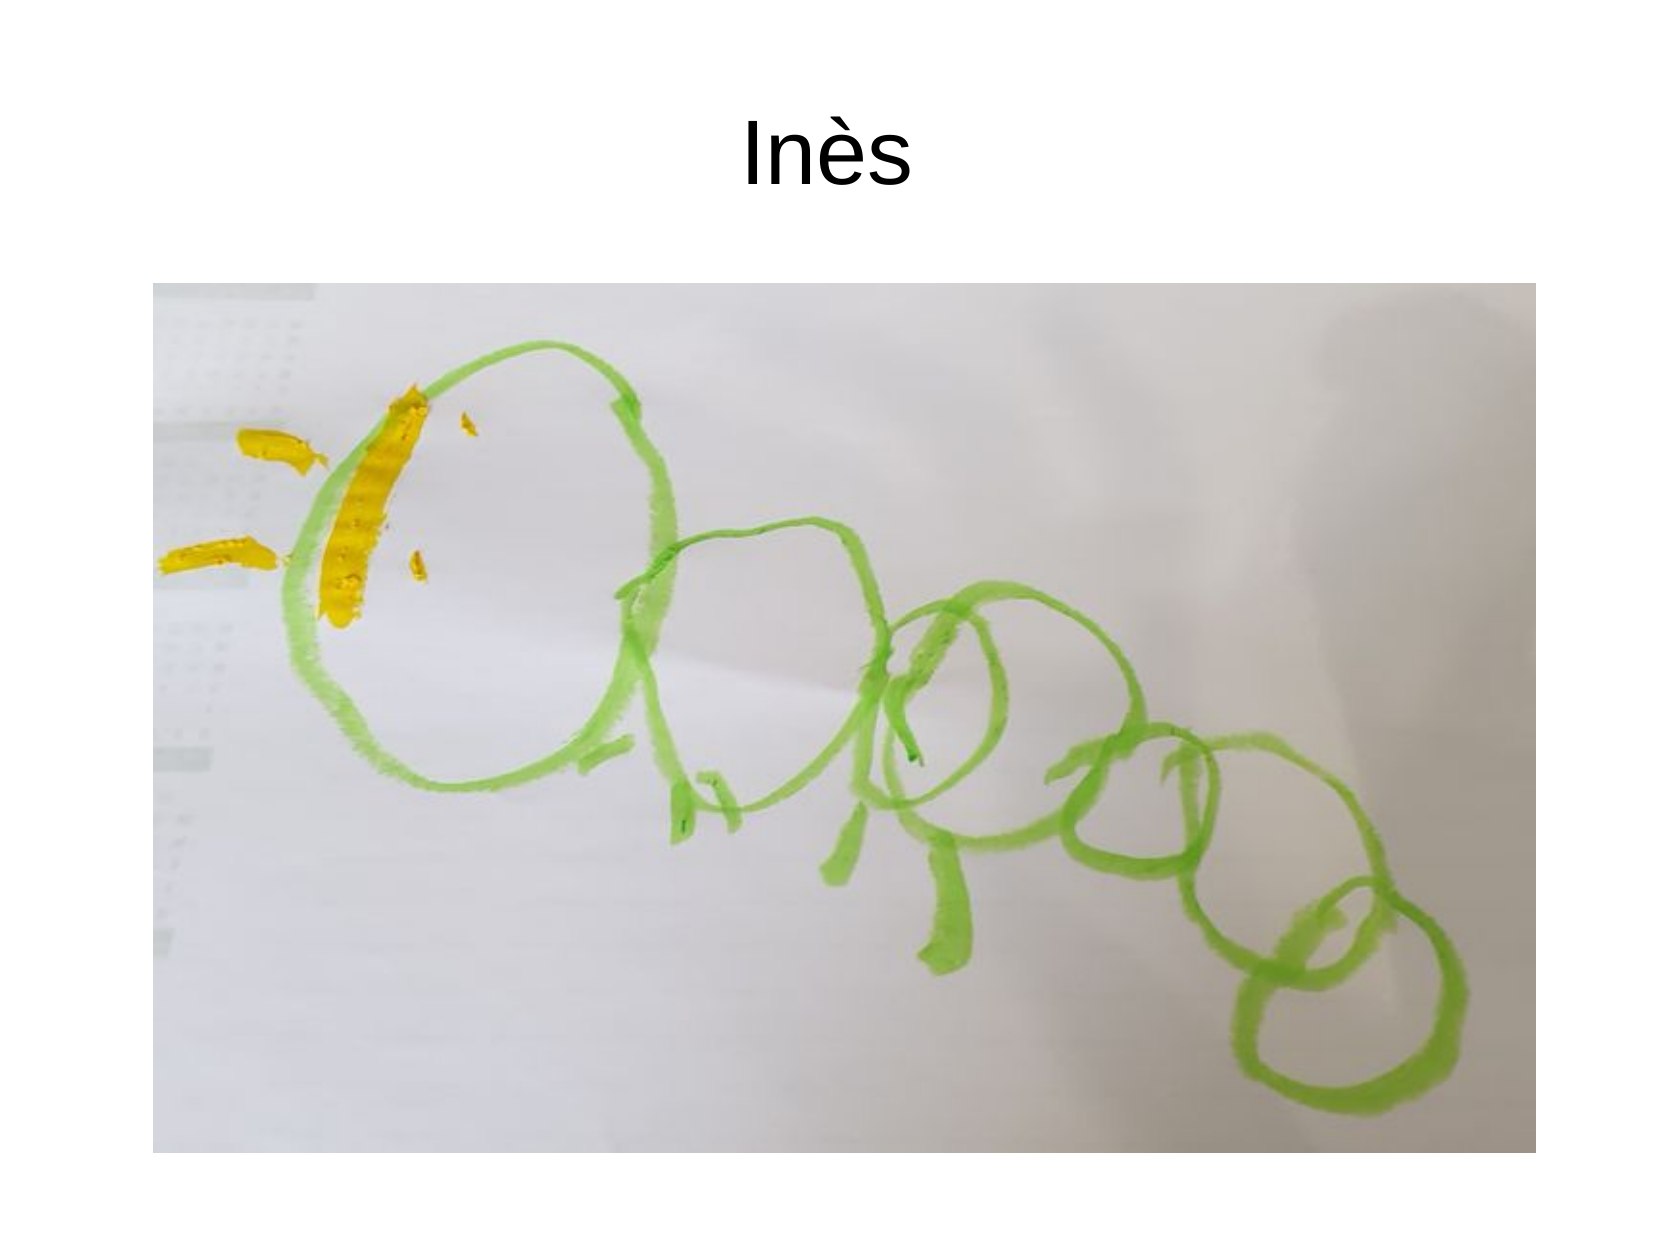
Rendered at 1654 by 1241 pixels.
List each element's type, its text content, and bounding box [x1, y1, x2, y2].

picture [153, 283, 1536, 1153]
title Inès [82, 49, 1571, 257]
